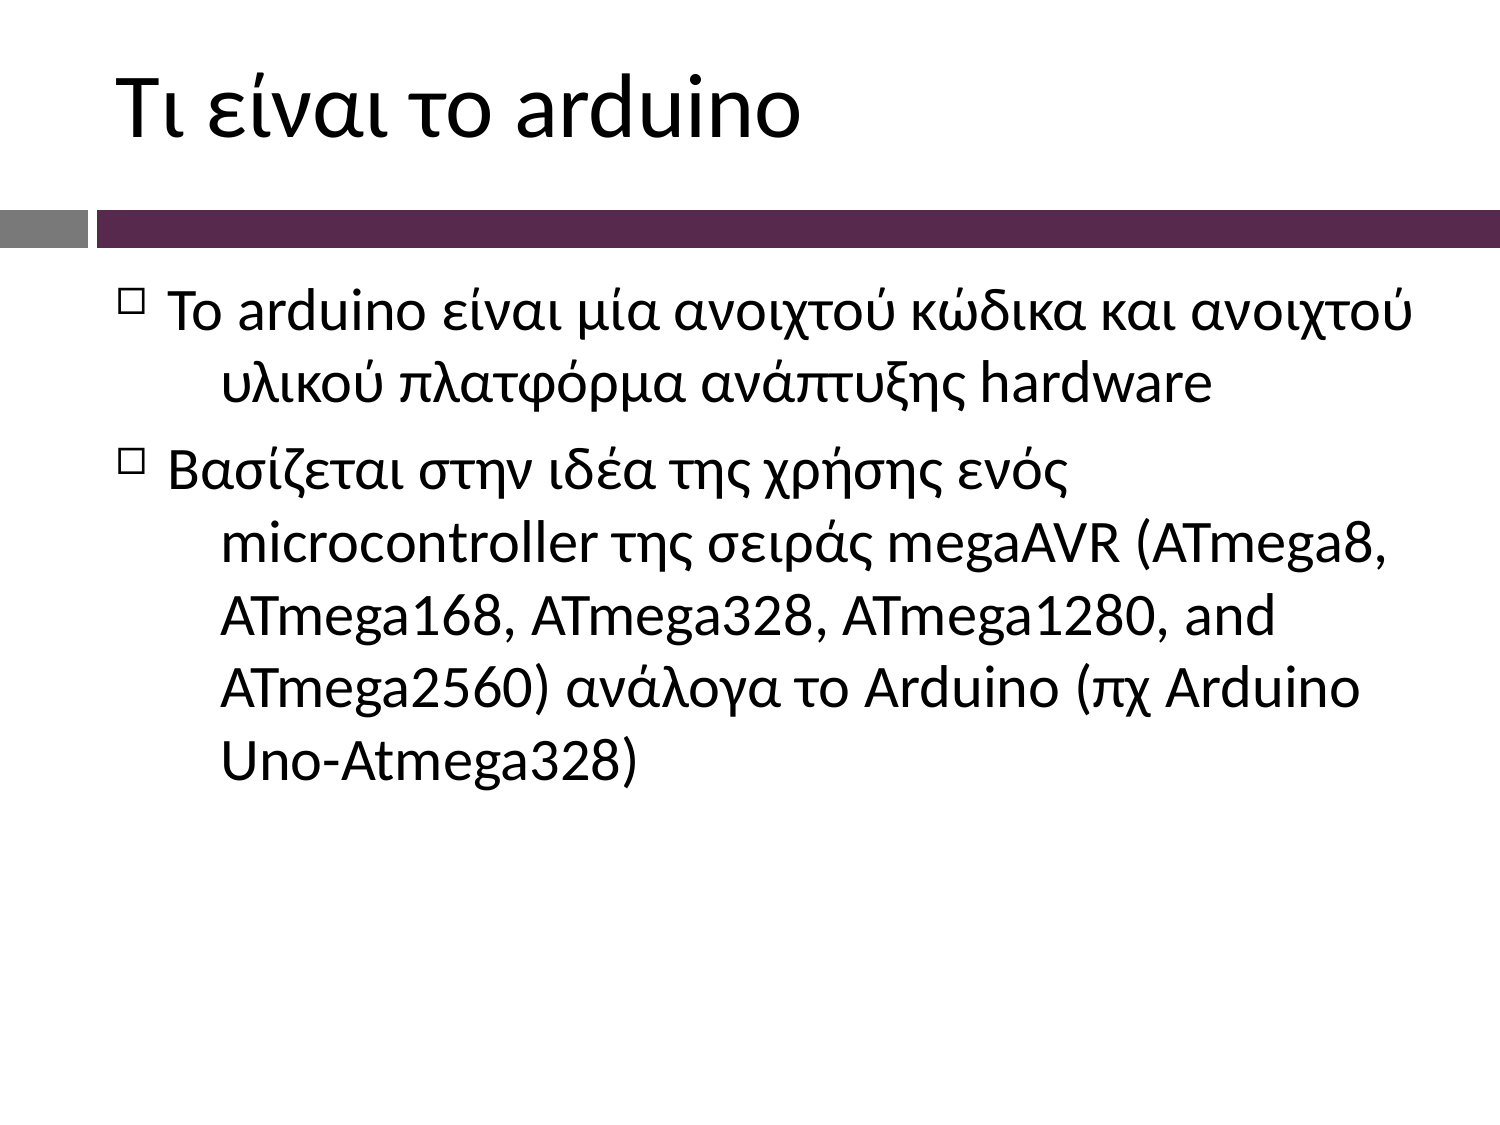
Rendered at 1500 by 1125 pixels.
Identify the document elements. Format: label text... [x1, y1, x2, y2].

title Τι είναι το arduino [100, 19, 1438, 182]
list To arduino είναι μία ανοιχτού κώδικα και ανοιχτού υλικού πλατφόρμα ανάπτυξης hardware Βασίζεται στην ιδέα της χρήσης ενός microcontroller της σειράς megaAVR (ATmega8, ATmega168, ATmega328, ATmega1280, and ATmega2560) ανάλογα το Arduino (πχ Arduino Uno-Atmega328) [100, 262, 1438, 1000]
